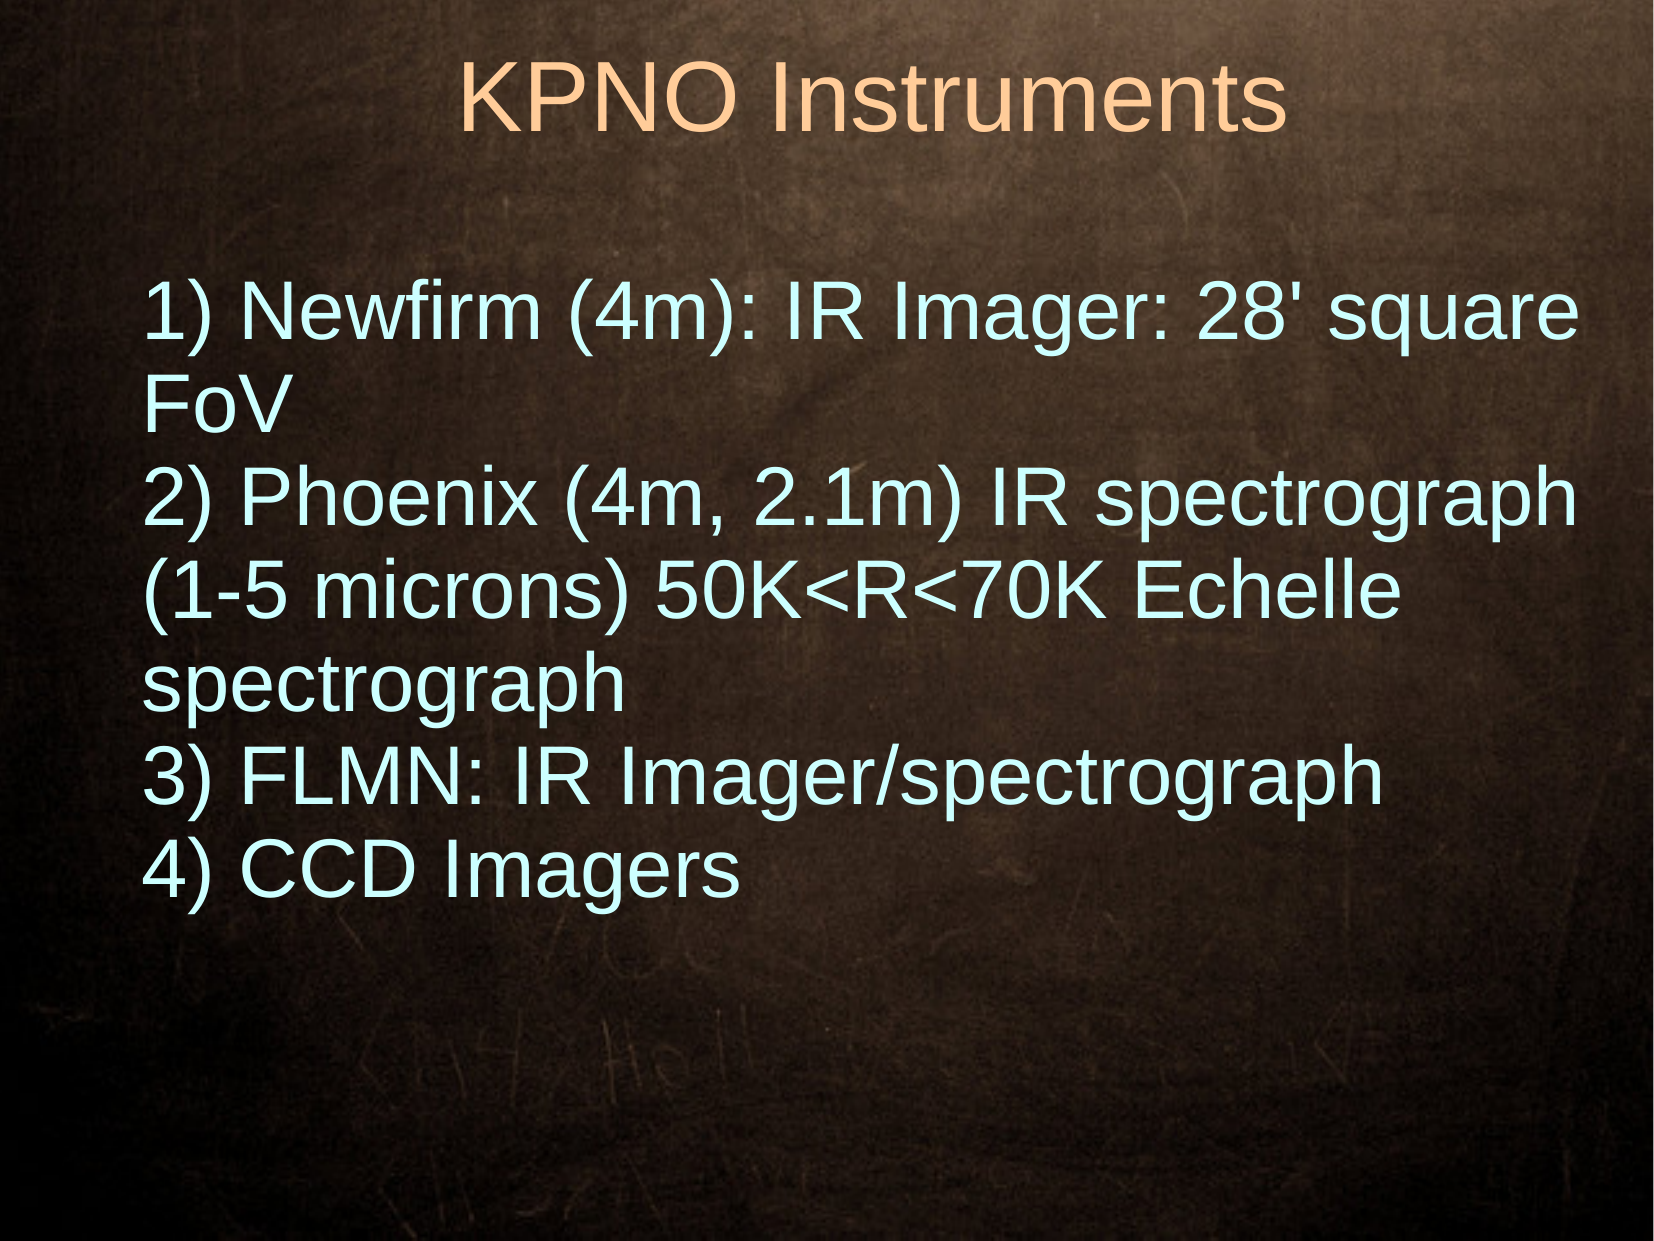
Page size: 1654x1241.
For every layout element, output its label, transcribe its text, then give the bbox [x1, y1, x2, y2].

text_box KPNO Instruments 1) Newfirm (4m): IR Imager: 28' square FoV 2) Phoenix (4m, 2.1m) IR spectrograph (1-5 microns) 50K<R<70K Echelle spectrograph 3) FLMN: IR Imager/spectrograph 4) CCD Imagers [126, 33, 1621, 923]
picture [0, 0, 1654, 1241]
